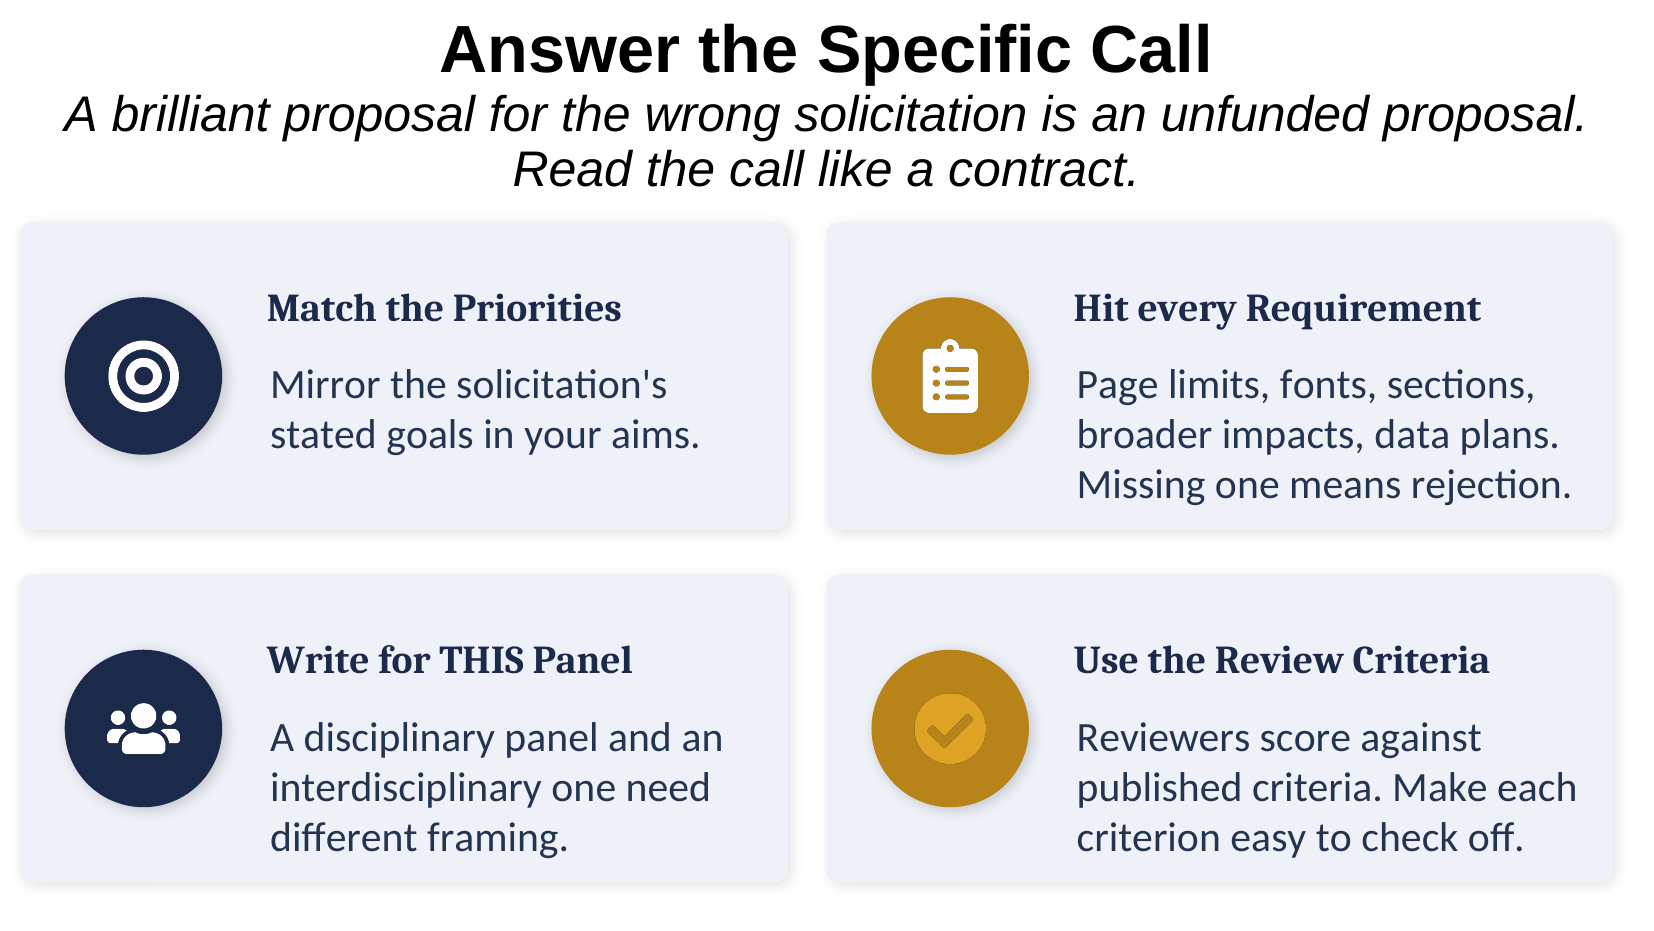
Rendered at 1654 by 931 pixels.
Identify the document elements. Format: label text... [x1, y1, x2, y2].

title Answer the Specific Call A brilliant proposal for the wrong solicitation is an unfunded proposal. Read the call like a contract. [0, 0, 1654, 212]
text_box [826, 574, 1613, 883]
text_box Match the Priorities [252, 264, 826, 347]
text_box Write for THIS Panel [252, 616, 826, 700]
text_box Hit every Requirement [1058, 264, 1637, 347]
text_box [19, 222, 788, 530]
text_box A disciplinary panel and an interdisciplinary one need different framing. [255, 702, 788, 860]
text_box Reviewers score against published criteria. Make each criterion easy to check off. [1061, 702, 1613, 860]
text_box [19, 574, 788, 883]
picture [913, 339, 987, 413]
picture [107, 339, 180, 413]
text_box Use the Review Criteria [1058, 616, 1637, 700]
text_box Mirror the solicitation's stated goals in your aims. [255, 349, 788, 508]
text_box [826, 222, 1613, 530]
picture [107, 692, 180, 765]
picture [913, 692, 987, 765]
text_box Page limits, fonts, sections, broader impacts, data plans. Missing one means rejection. [1061, 349, 1613, 508]
